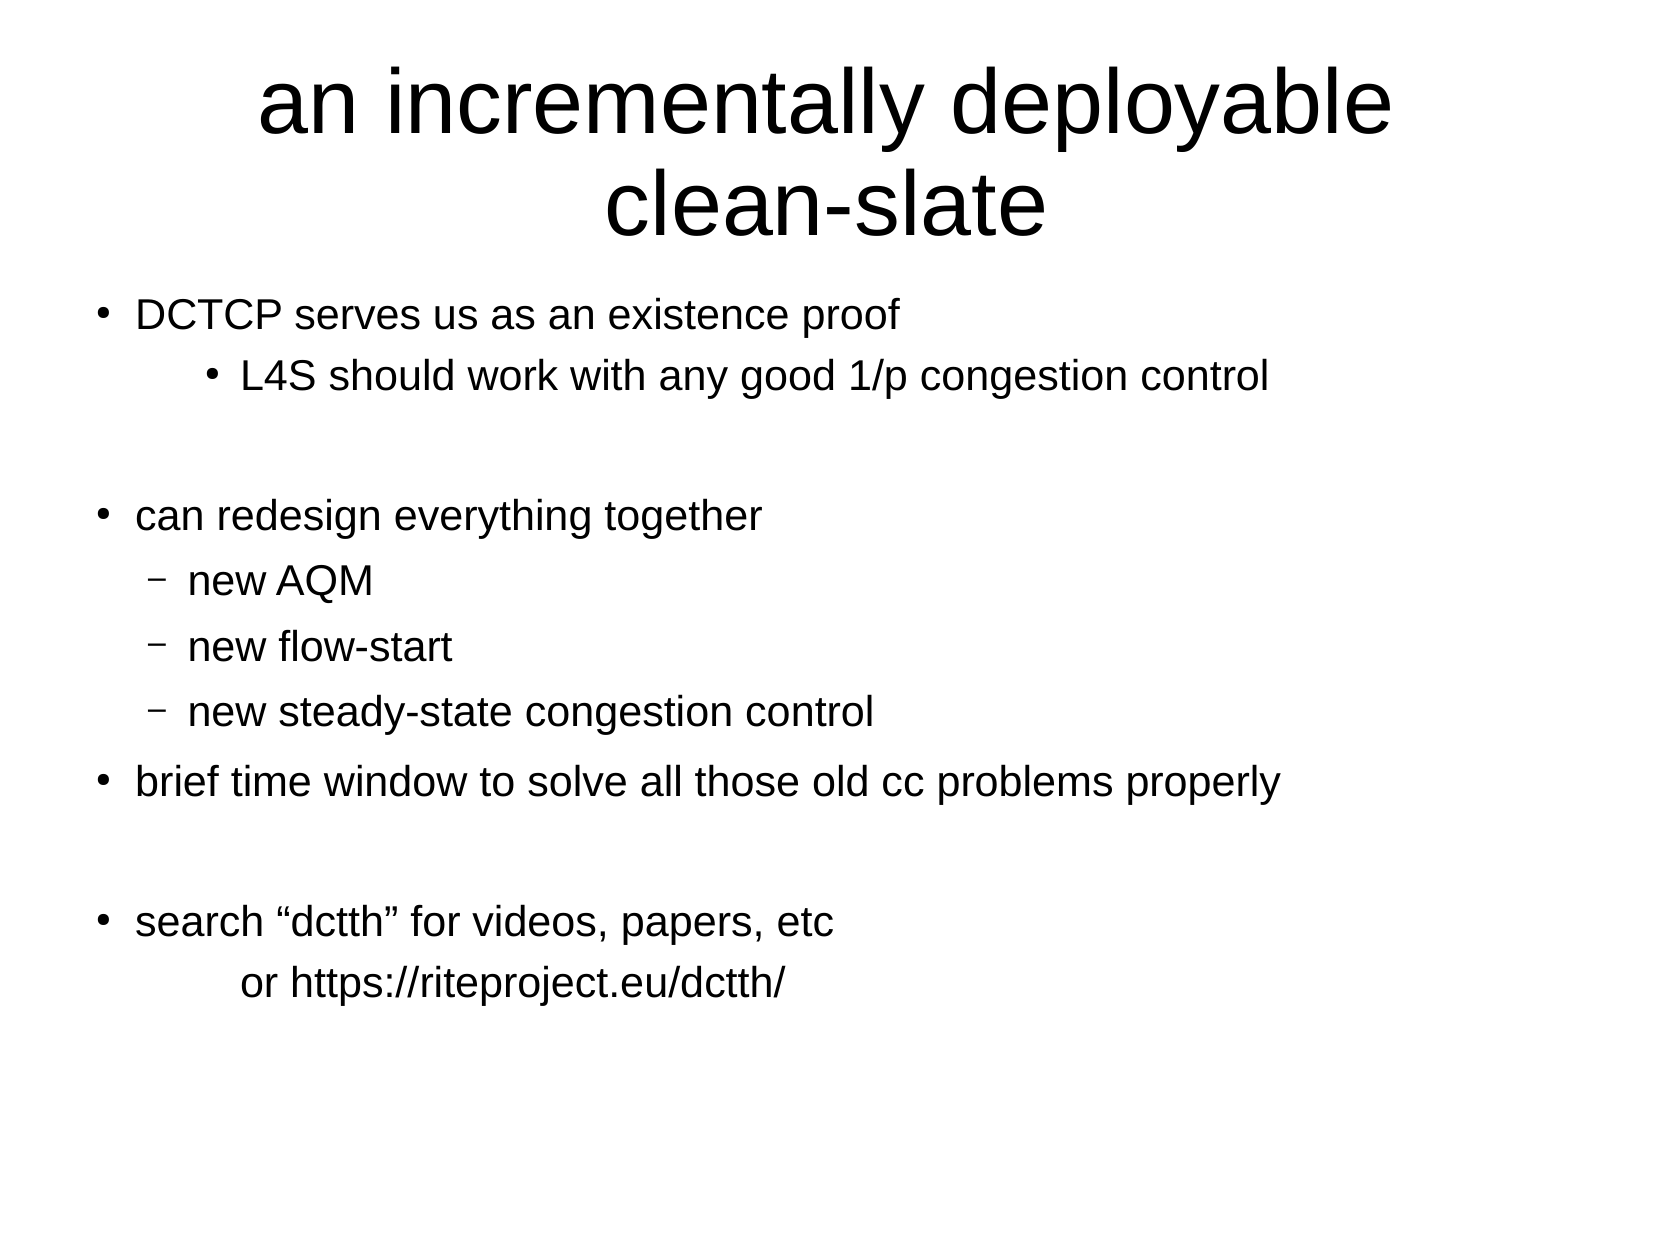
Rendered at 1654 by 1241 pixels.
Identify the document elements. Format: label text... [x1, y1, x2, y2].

list DCTCP serves us as an existence proof L4S should work with any good 1/p congestion control can redesign everything together new AQM new flow-start new steady-state congestion control brief time window to solve all those old cc problems properly search “dctth” for videos, papers, etc or https://riteproject.eu/dctth/ [82, 290, 1571, 1010]
title an incrementally deployable clean-slate [82, 49, 1571, 257]
